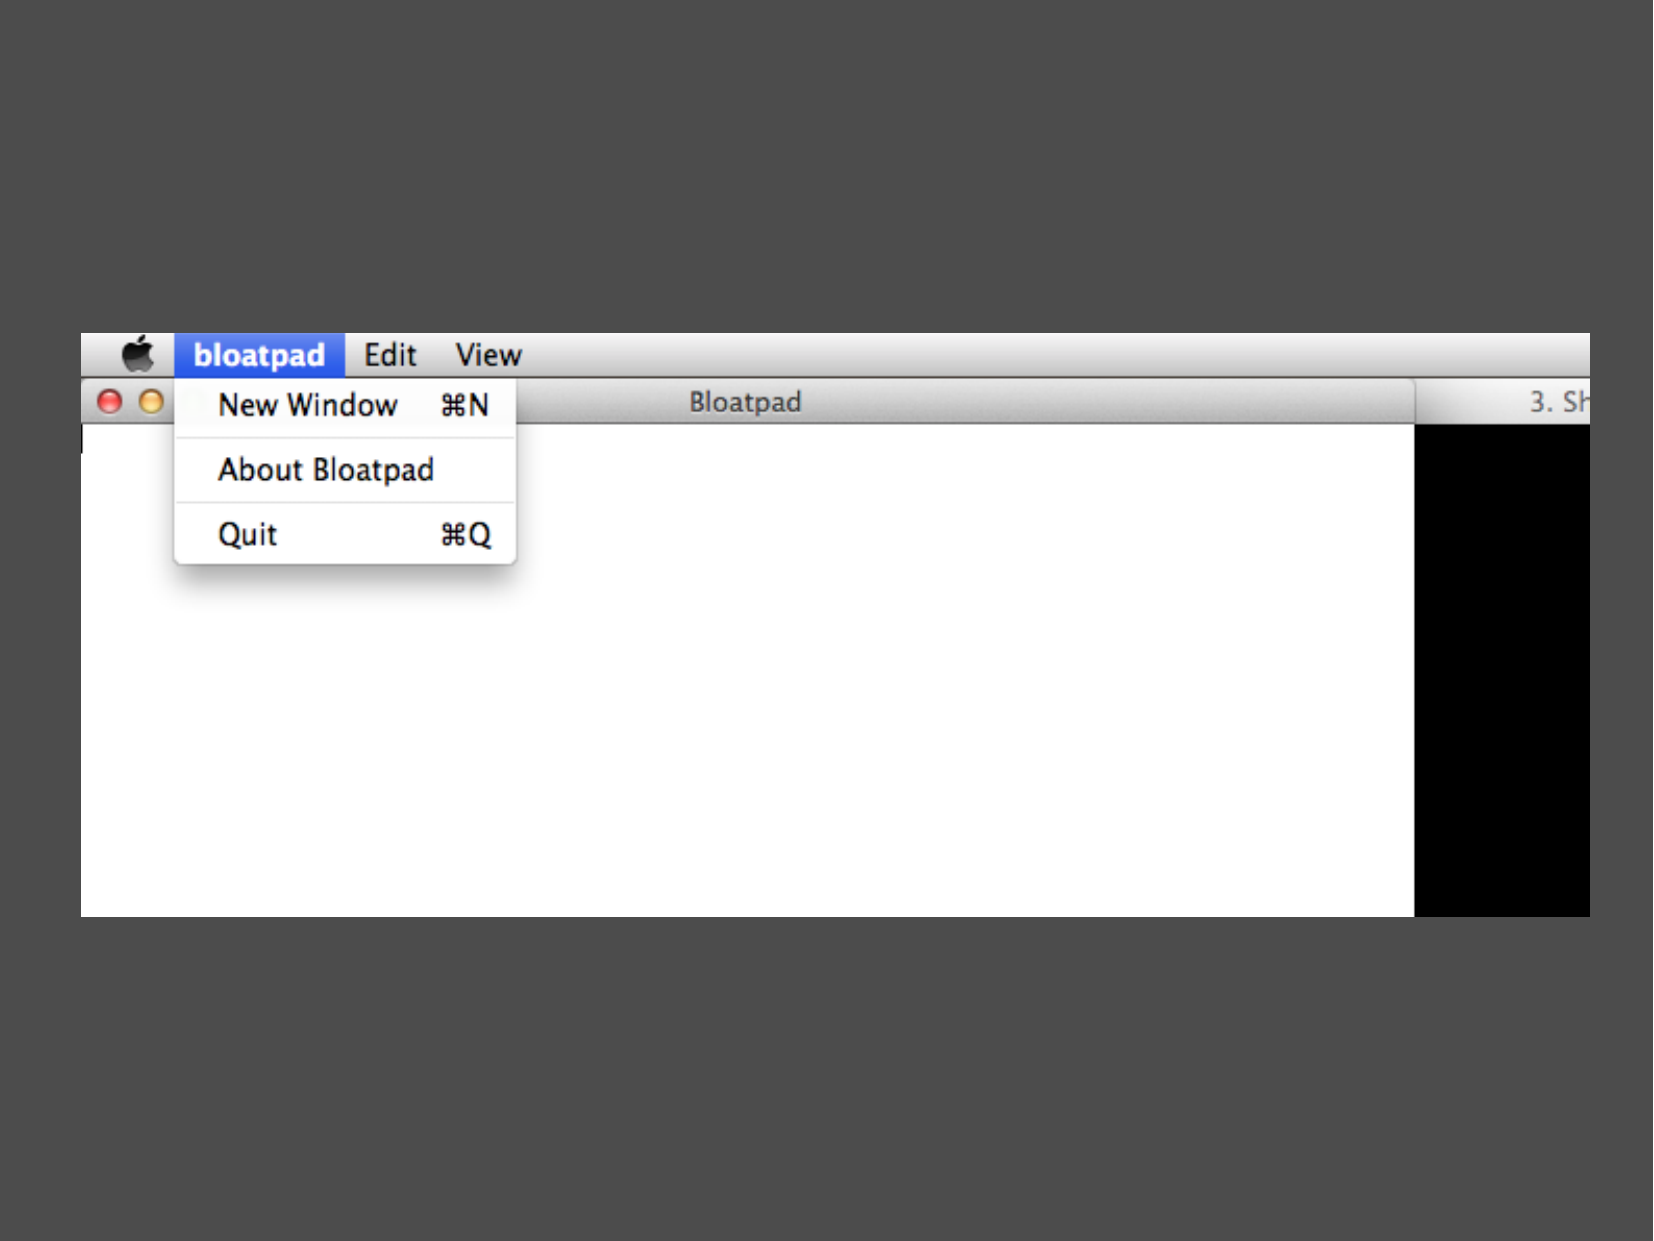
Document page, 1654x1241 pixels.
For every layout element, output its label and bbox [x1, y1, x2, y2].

picture [81, 333, 1590, 917]
